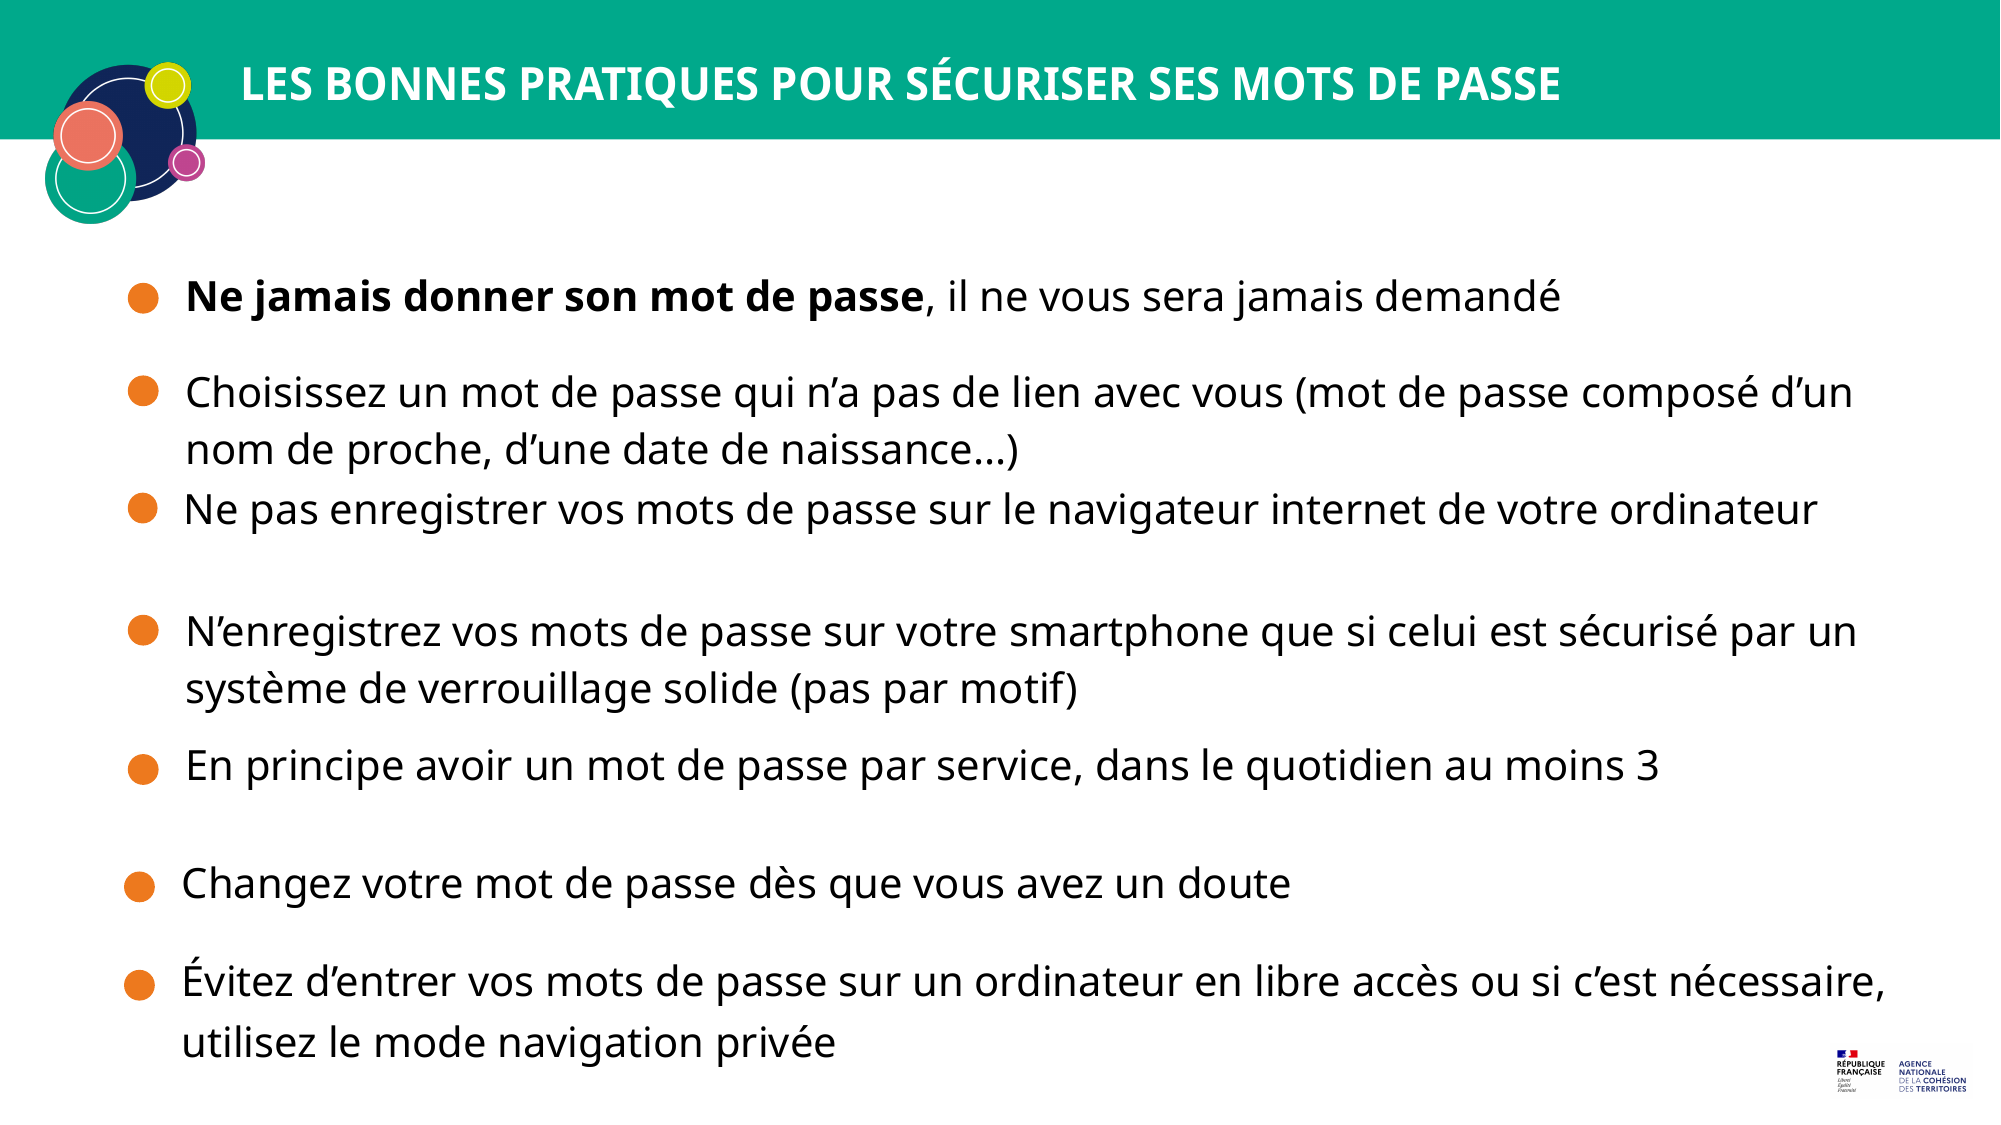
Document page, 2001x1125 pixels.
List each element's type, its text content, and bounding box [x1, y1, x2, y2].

text_box Ne pas enregistrer vos mots de passe sur le navigateur internet de votre ordinateur [169, 472, 1902, 599]
text_box [127, 754, 159, 785]
text_box En principe avoir un mot de passe par service, dans le quotidien au moins 3 [170, 728, 1965, 812]
text_box [124, 969, 155, 1001]
text_box [127, 614, 159, 646]
text_box Changez votre mot de passe dès que vous avez un doute [166, 846, 1961, 930]
text_box Choisissez un mot de passe qui n’a pas de lien avec vous (mot de passe composé d’un nom de proche, d’une date de naissance...) [170, 355, 1965, 482]
text_box [127, 282, 159, 314]
text_box N’enregistrez vos mots de passe sur votre smartphone que si celui est sécurisé par un système de verrouillage solide (pas par motif) [170, 594, 1965, 712]
text_box Ne jamais donner son mot de passe, il ne vous sera jamais demandé [170, 258, 1965, 343]
text_box [127, 492, 158, 524]
text_box [124, 871, 155, 903]
picture [45, 62, 205, 224]
text_box [127, 375, 159, 407]
picture [1830, 1043, 1973, 1099]
text_box LES BONNES PRATIQUES POUR SÉCURISER SES MOTS DE PASSE [225, 47, 1961, 118]
text_box Évitez d’entrer vos mots de passe sur un ordinateur en libre accès ou si c’est nécessaire, utilisez le mode navigation privée [166, 944, 1961, 1066]
